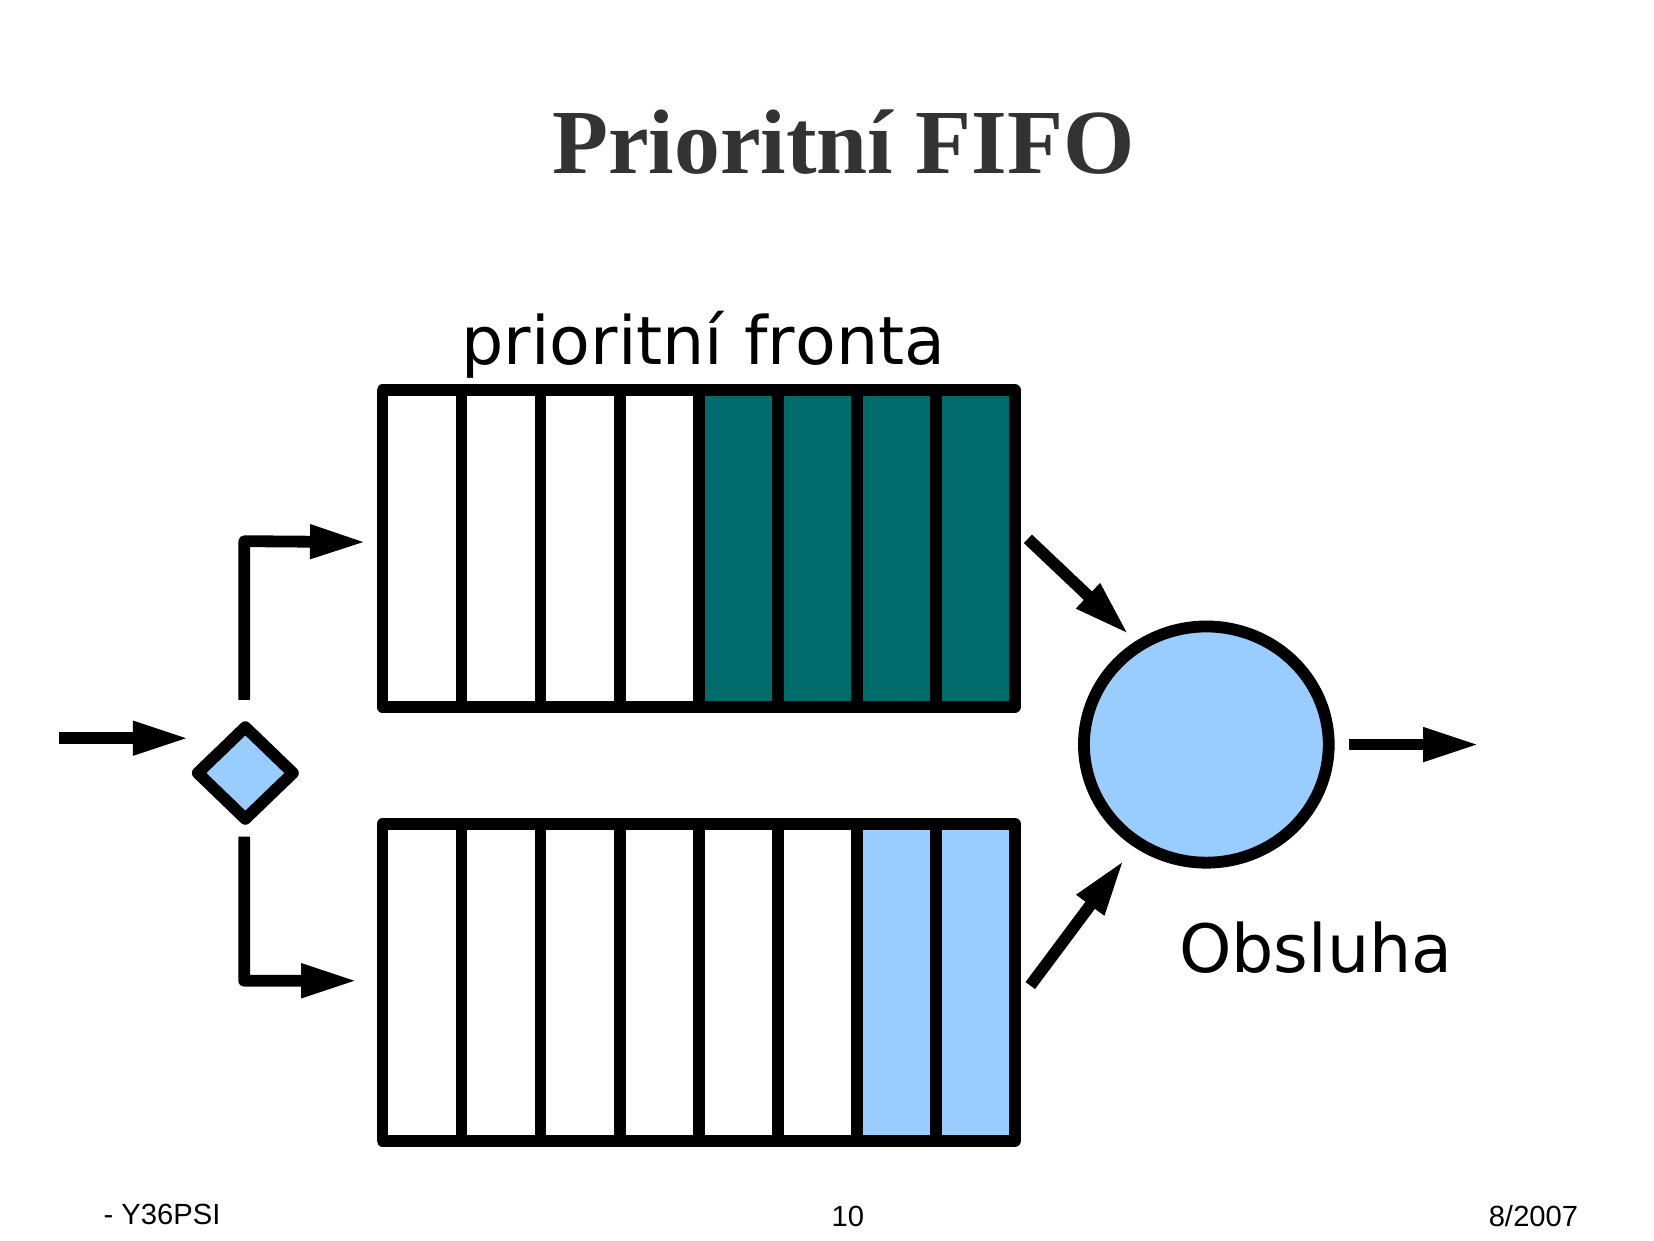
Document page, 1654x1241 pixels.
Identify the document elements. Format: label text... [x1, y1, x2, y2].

text_box [382, 823, 1015, 1141]
title Prioritní FIFO [210, 39, 1478, 247]
text_box [1083, 626, 1329, 863]
text_box [382, 390, 1015, 708]
text_box prioritní fronta [446, 295, 961, 388]
text_box Obsluha [1164, 902, 1468, 996]
text_box [197, 727, 293, 819]
